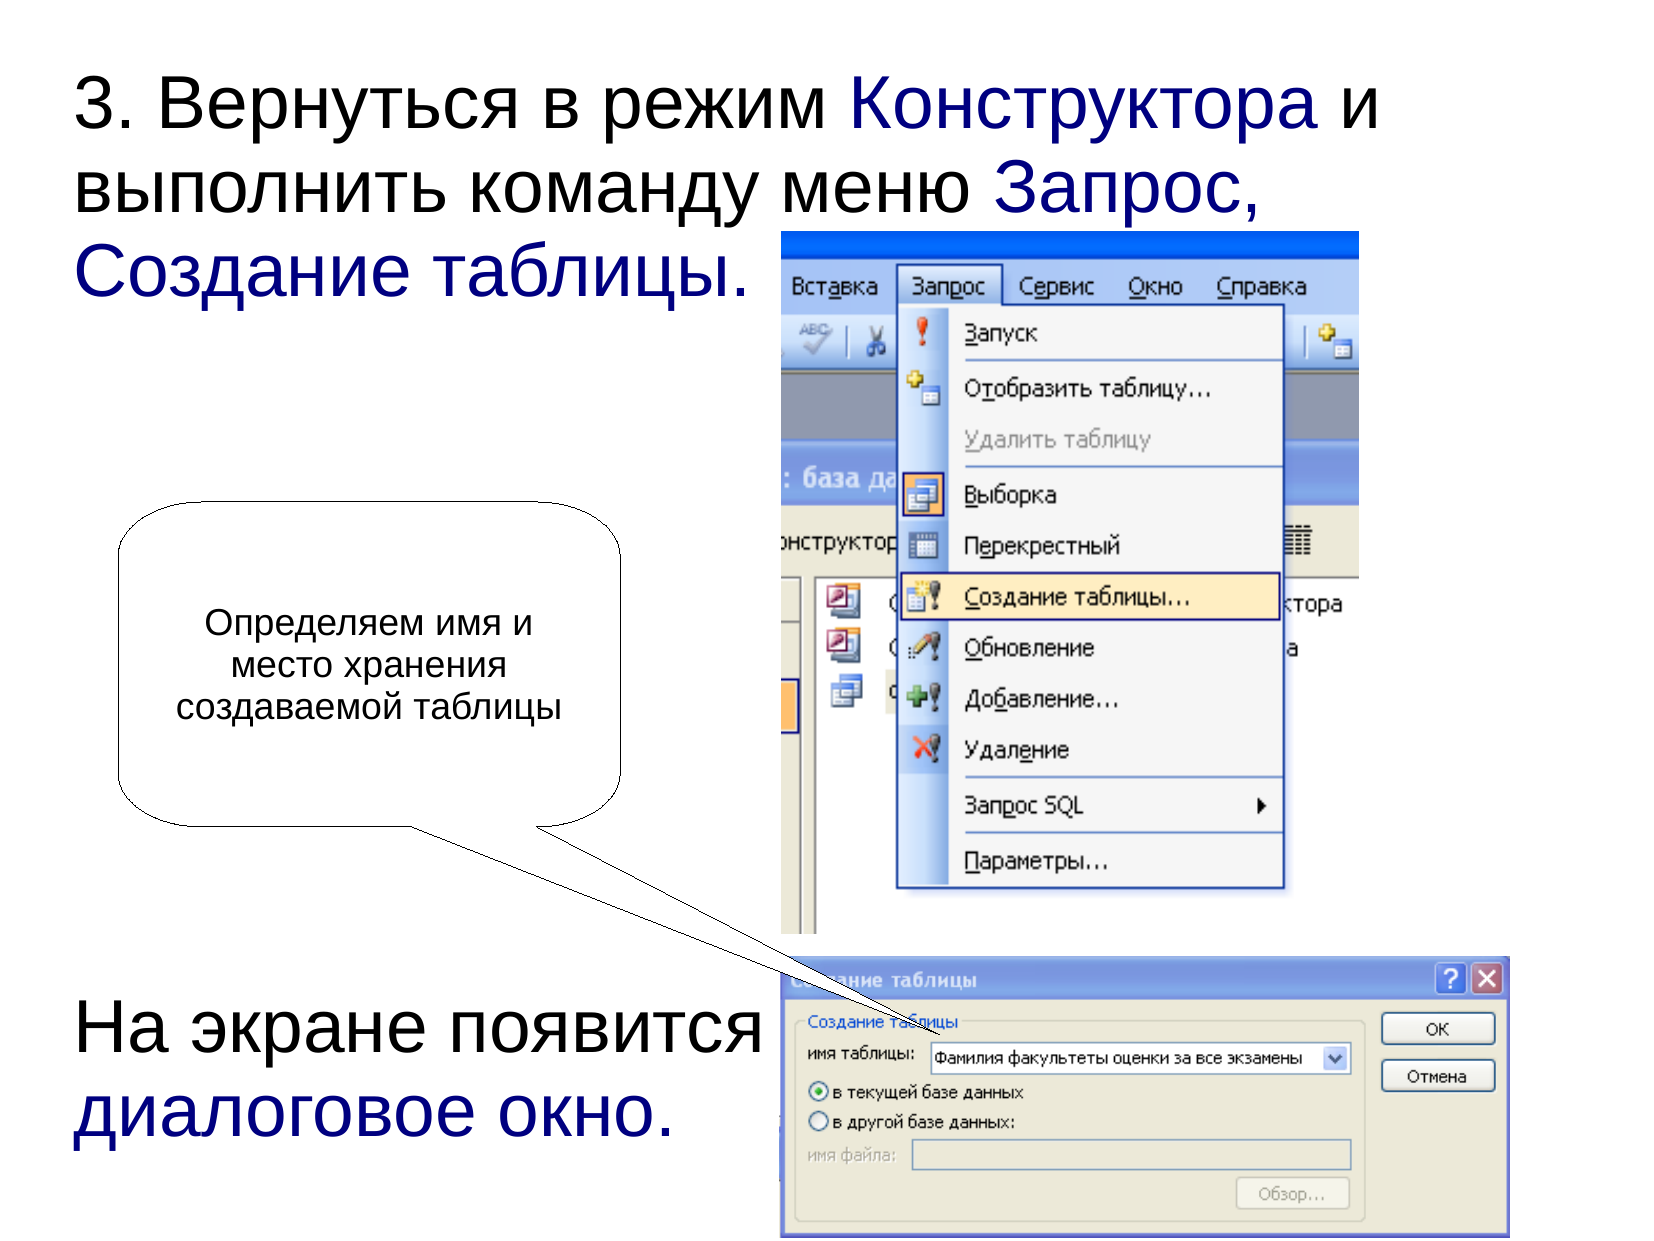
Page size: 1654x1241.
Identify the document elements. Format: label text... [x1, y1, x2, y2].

picture [779, 956, 1510, 1238]
text_box 3. Вернуться в режим Конструктора и выполнить команду меню Запрос, Создание таблицы. На экране появится диалоговое окно. [59, 53, 1511, 1160]
text_box Определяем имя и место хранения создаваемой таблицы [118, 501, 940, 1035]
picture [781, 231, 1359, 934]
